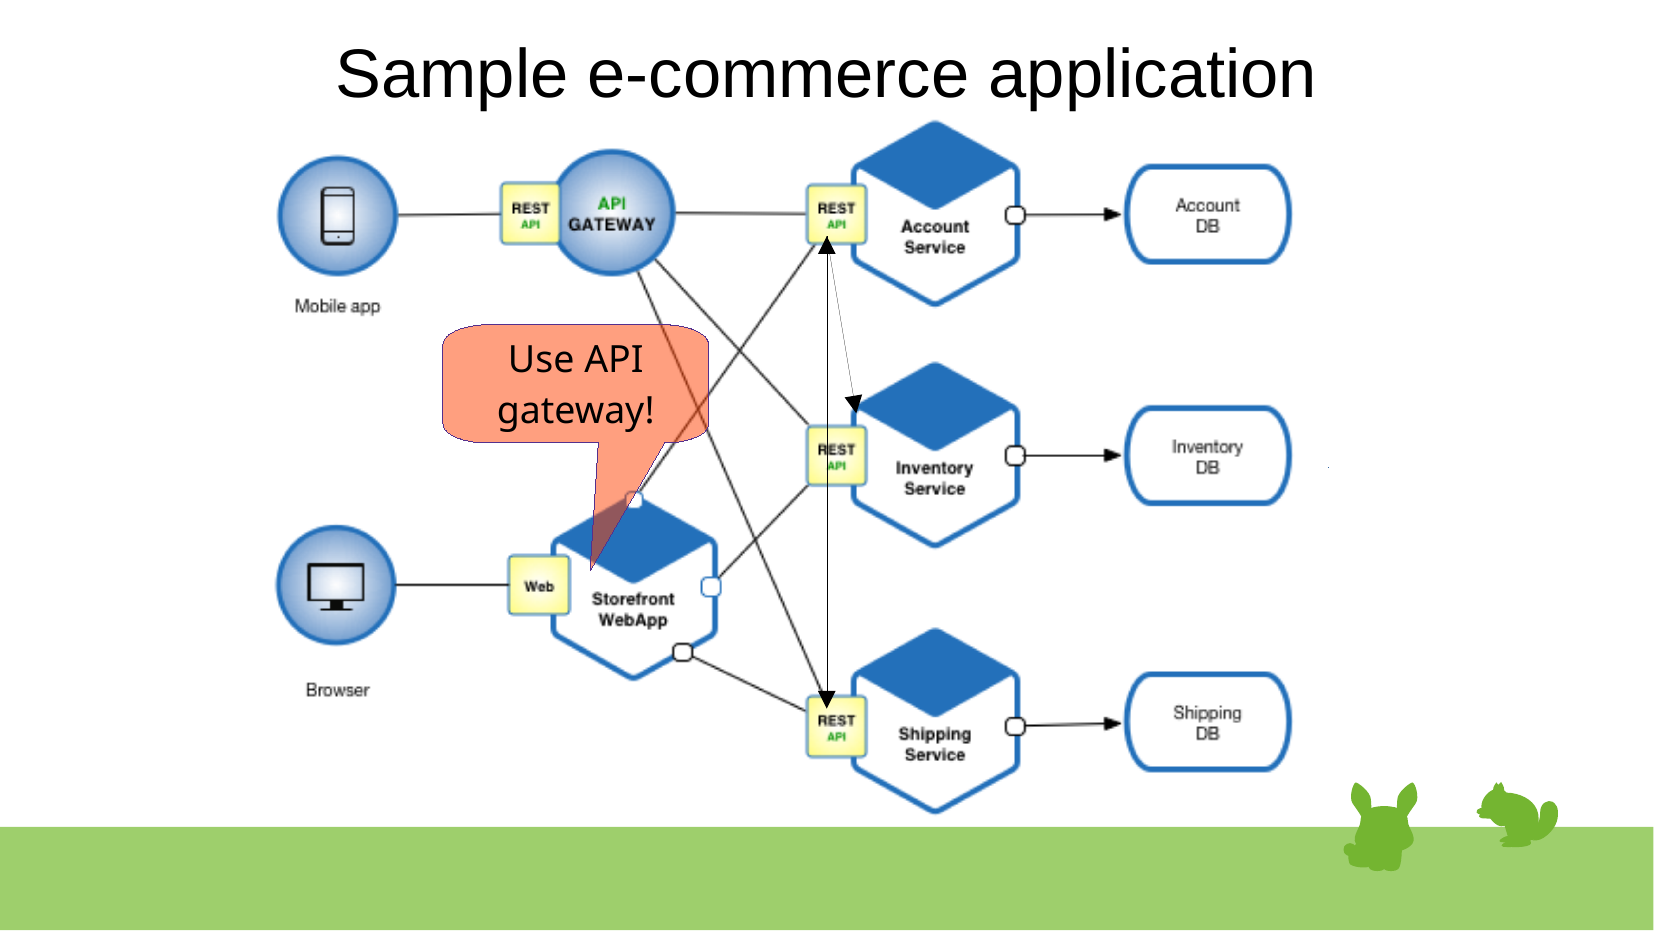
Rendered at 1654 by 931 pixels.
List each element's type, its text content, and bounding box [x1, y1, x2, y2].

picture [265, 118, 1329, 818]
title Sample e-commerce application [88, 0, 1565, 148]
text_box Use API gateway! [442, 324, 709, 571]
